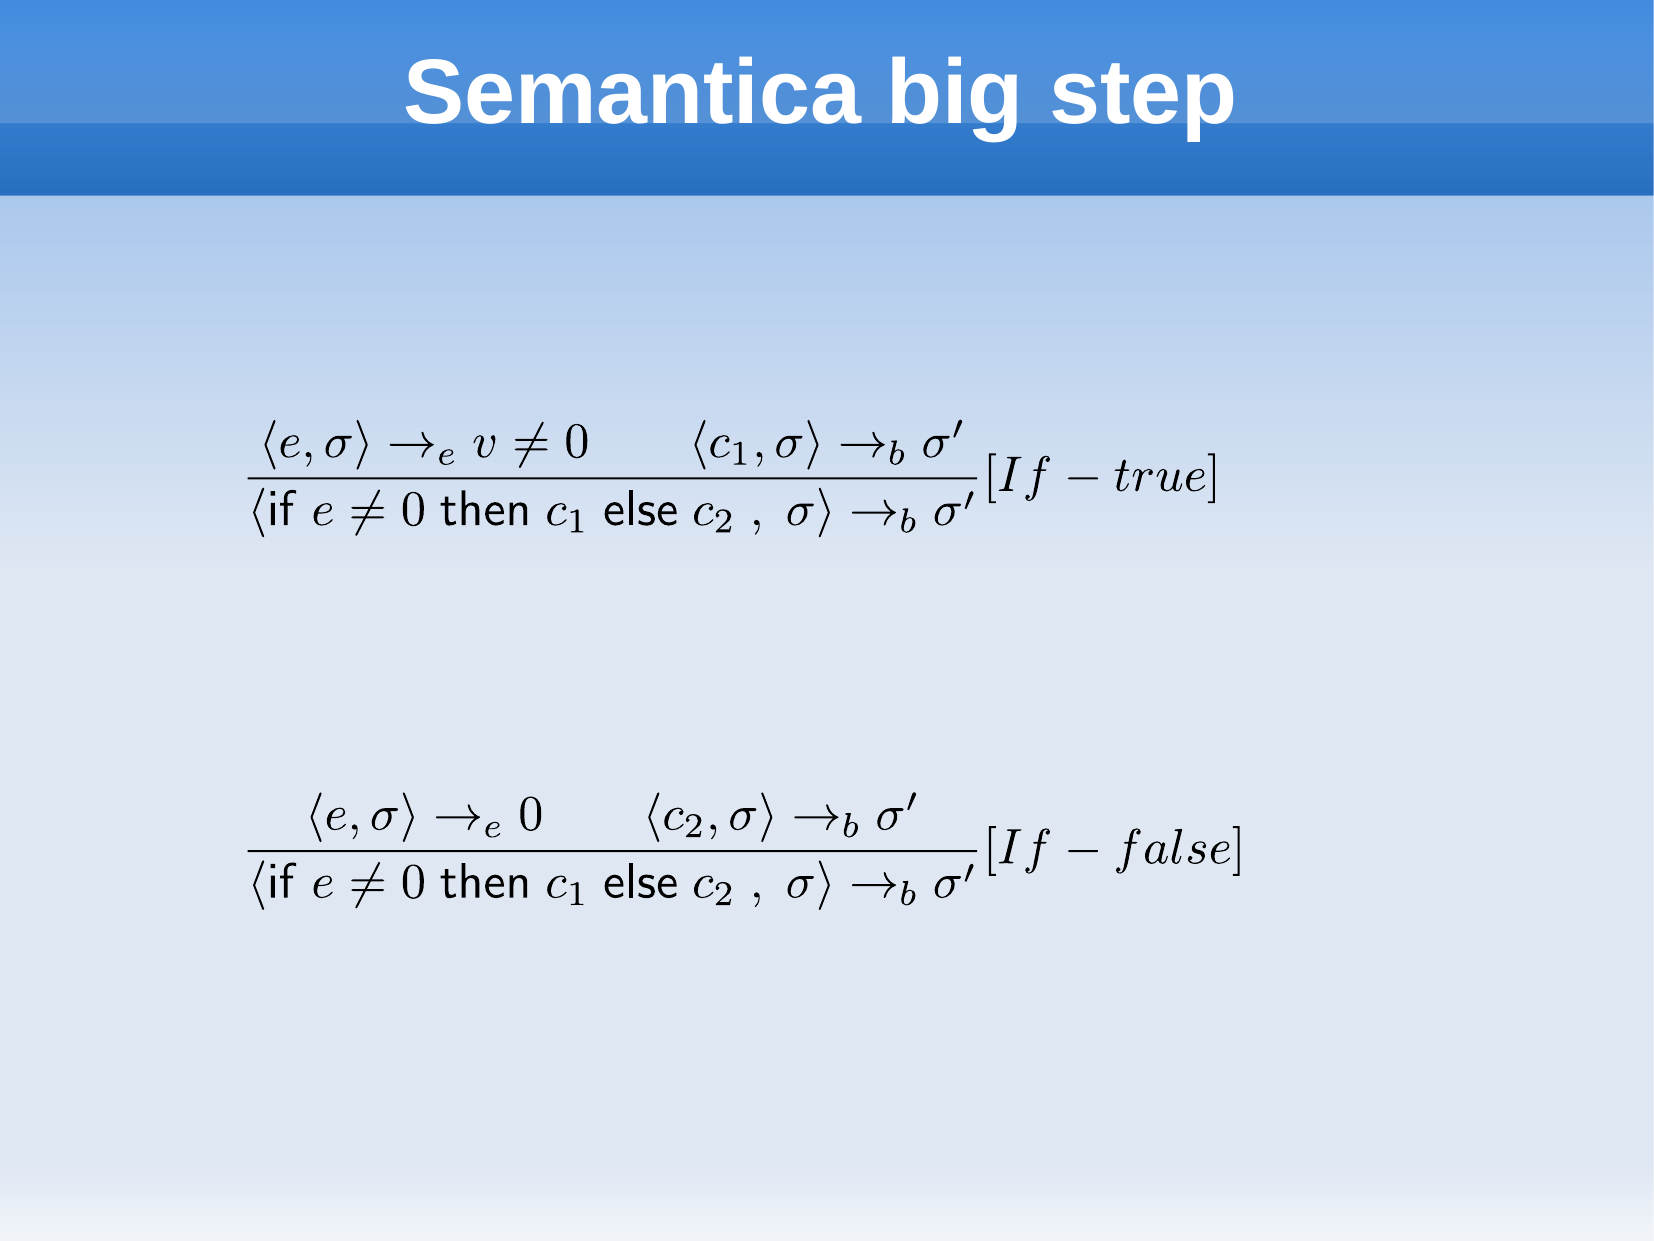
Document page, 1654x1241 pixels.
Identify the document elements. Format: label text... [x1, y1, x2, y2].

text_box [247, 419, 1246, 910]
picture [0, 0, 1654, 1241]
title Semantica big step [76, 0, 1565, 188]
